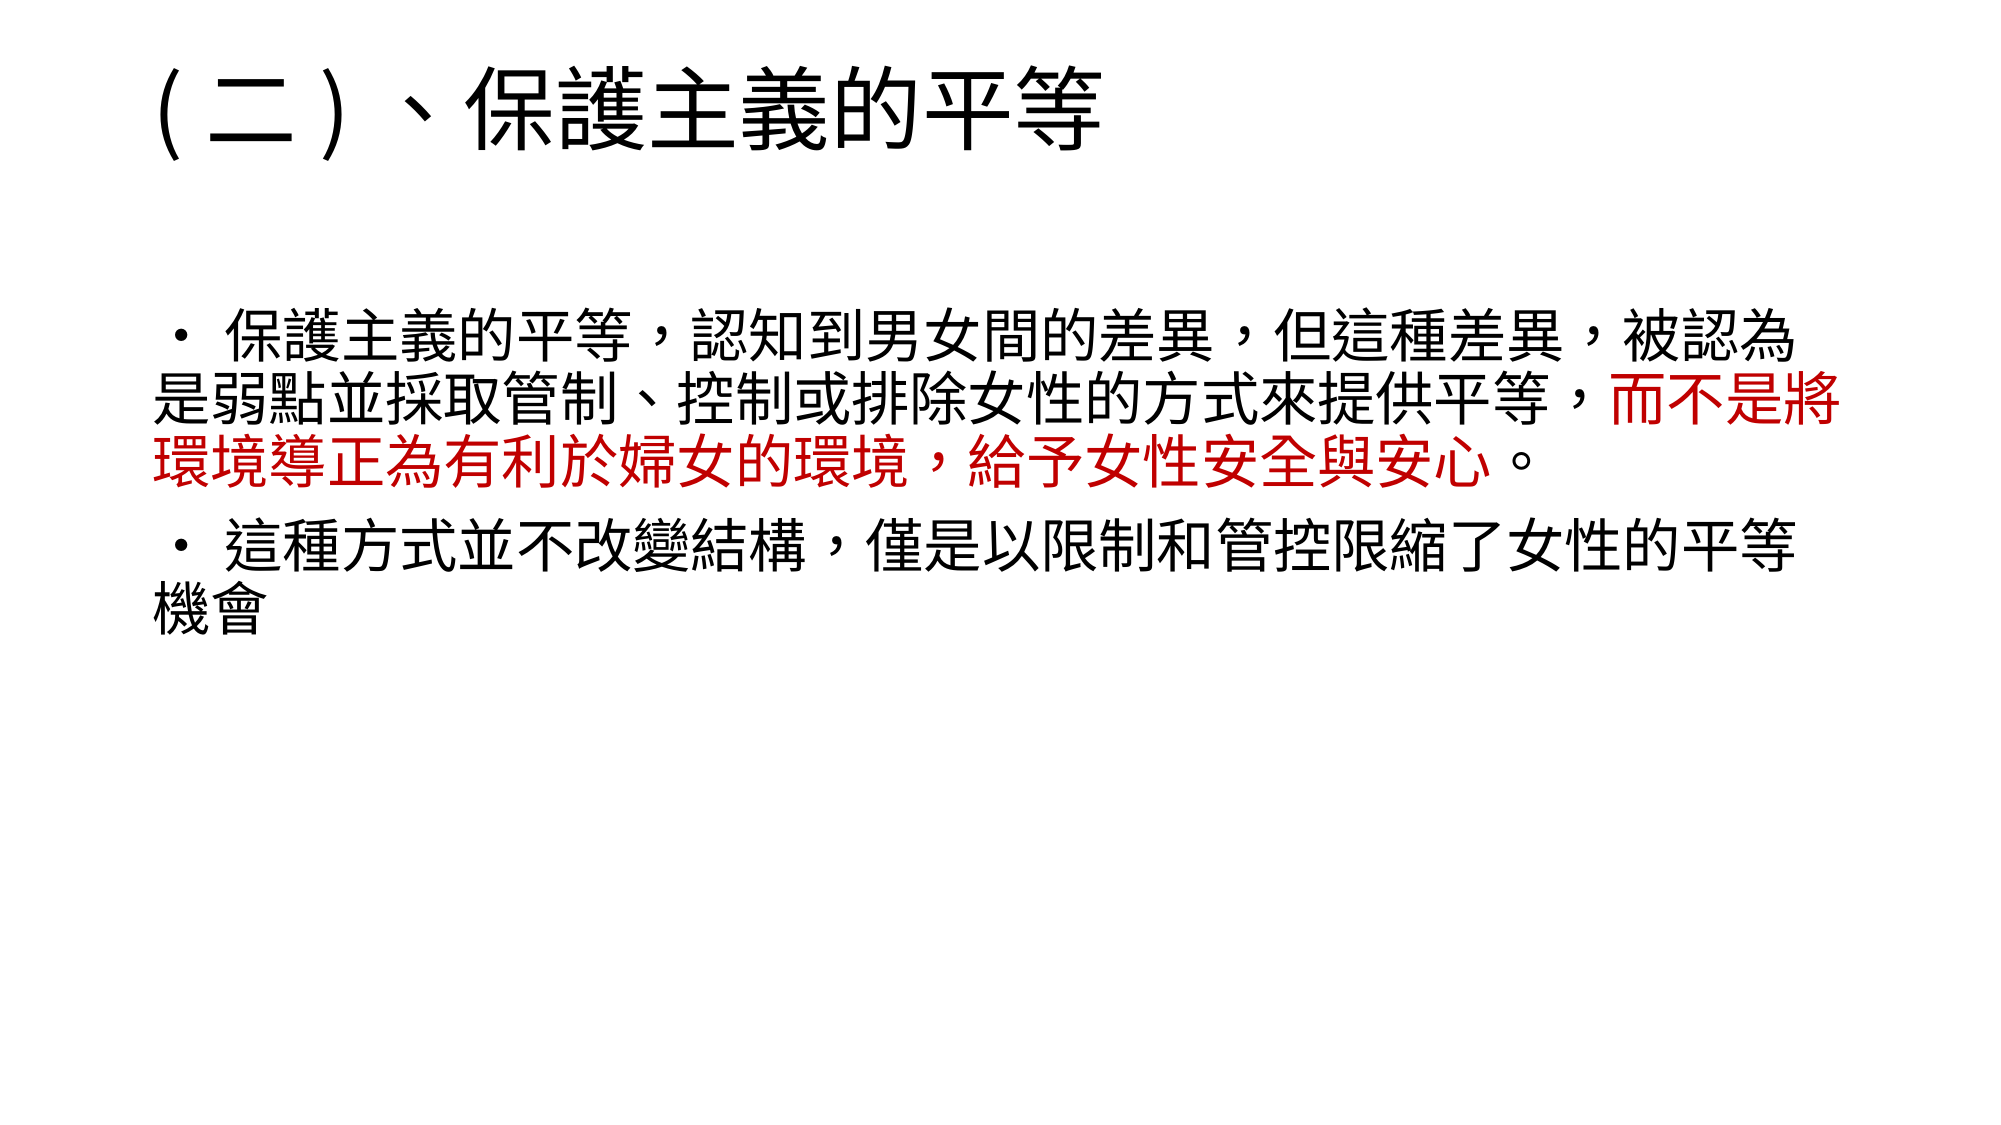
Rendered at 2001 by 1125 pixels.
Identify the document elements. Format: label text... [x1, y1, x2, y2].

title (二)、保護主義的平等 [137, 59, 1863, 278]
list •保護主義的平等，認知到男女間的差異，但這種差異，被認為是弱點並採取管制、控制或排除女性的方式來提供平等，而不是將環境導正為有利於婦女的環境，給予女性安全與安心。 •這種方式並不改變結構，僅是以限制和管控限縮了女性的平等機會 [137, 299, 1863, 1014]
